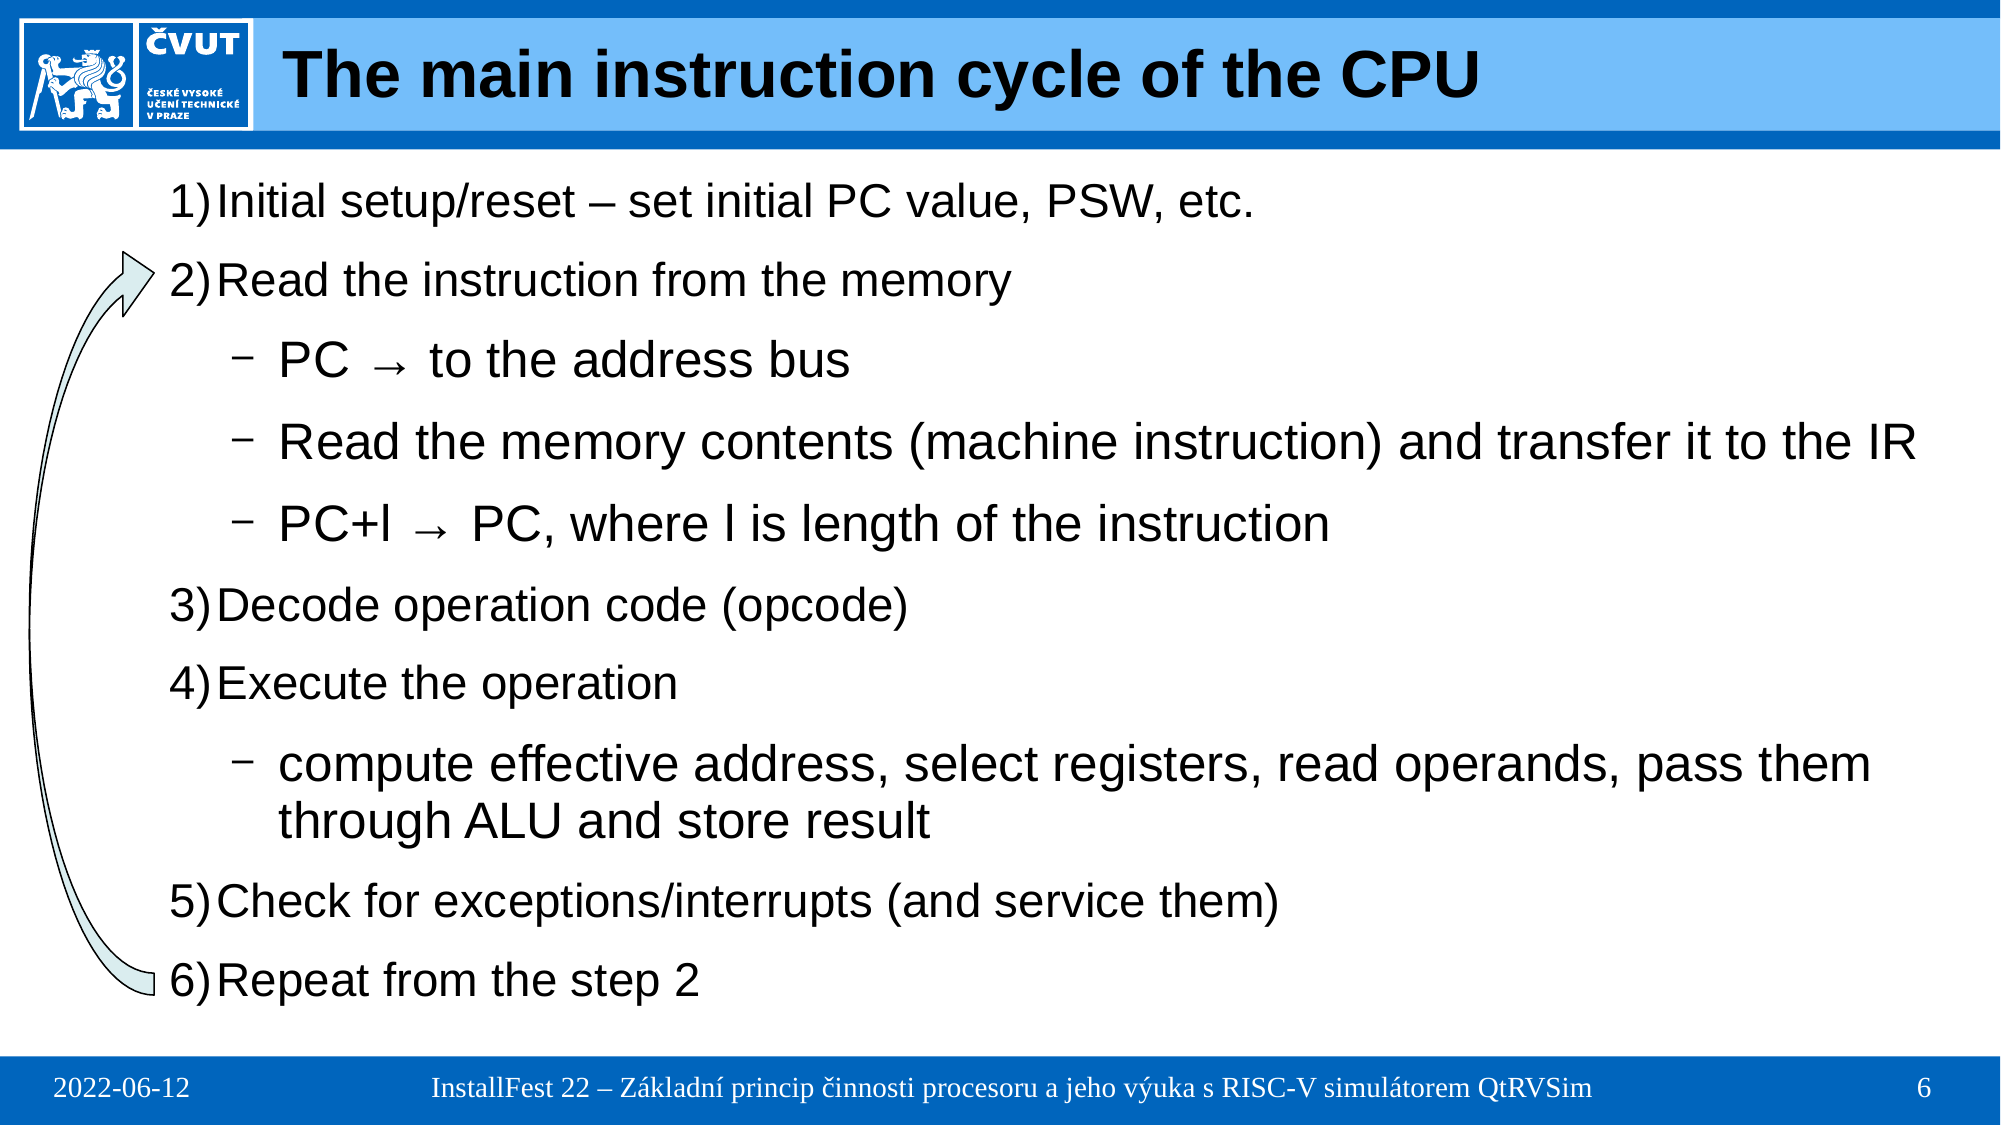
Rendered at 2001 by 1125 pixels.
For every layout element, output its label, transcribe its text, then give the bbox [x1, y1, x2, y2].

title The main instruction cycle of the CPU [253, 18, 2001, 131]
text_box [29, 251, 155, 996]
list Initial setup/reset – set initial PC value, PSW, etc. Read the instruction from the memory PC → to the address bus Read the memory contents (machine instruction) and transfer it to the IR PC+l → PC, where l is length of the instruction Decode operation code (opcode) Execute the operation compute effective address, select registers, read operands, pass them through ALU and store result Check for exceptions/interrupts (and service them) Repeat from the step 2 [154, 174, 1953, 1059]
